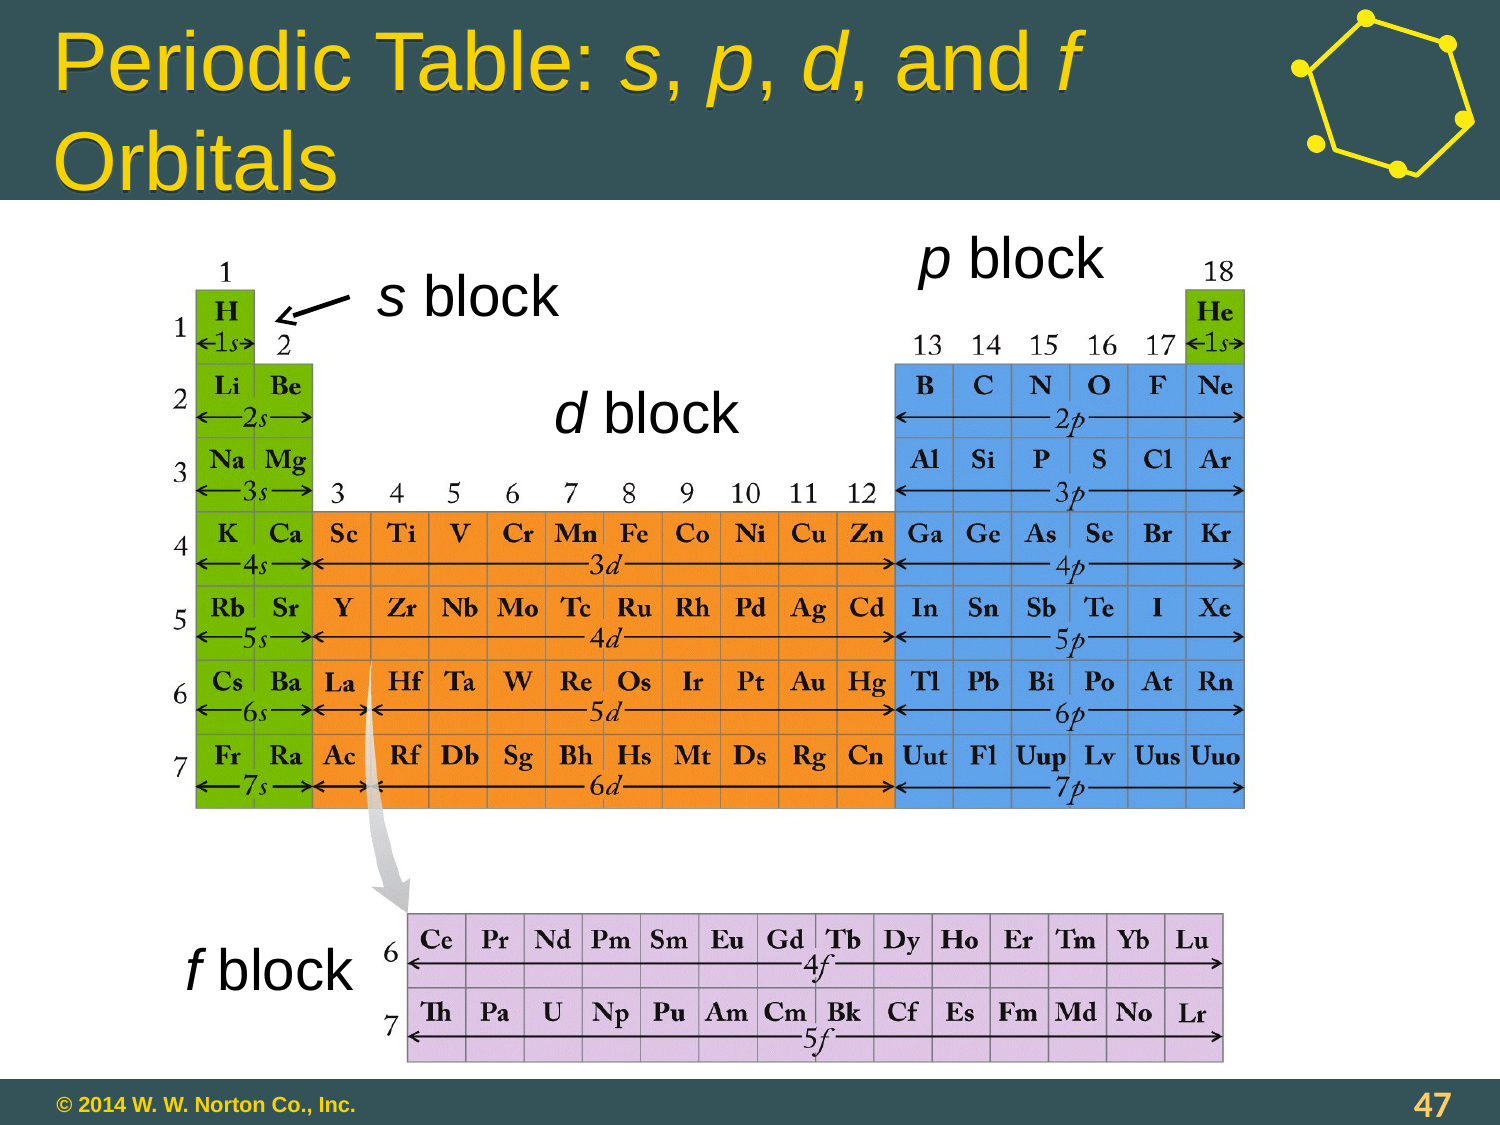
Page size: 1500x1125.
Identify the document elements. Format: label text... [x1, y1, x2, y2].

text_box p block [904, 212, 1120, 298]
text_box d block [539, 367, 755, 453]
title Periodic Table: s, p, d, and f Orbitals [37, 19, 1118, 195]
text_box s block [362, 251, 575, 336]
text_box f block [170, 924, 370, 1010]
slide_number <number> [1390, 1076, 1468, 1125]
picture [142, 247, 1256, 1077]
